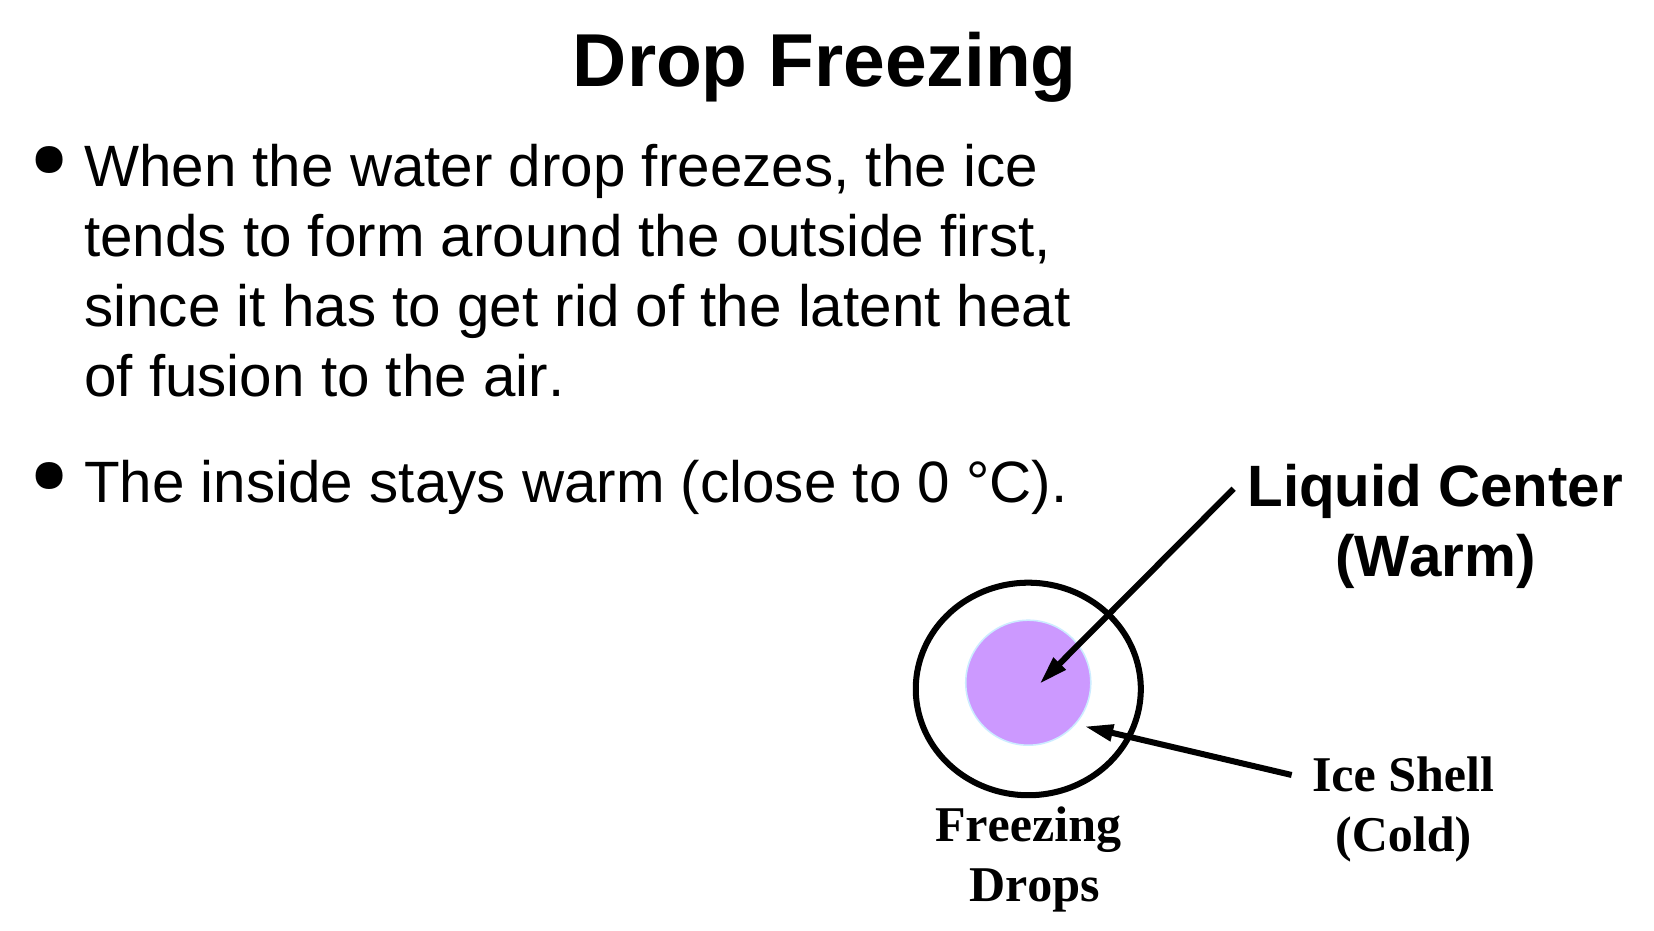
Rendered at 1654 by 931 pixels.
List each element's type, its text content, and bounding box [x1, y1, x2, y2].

text_box When the water drop freezes, the ice tends to form around the outside first, since it has to get rid of the latent heat of fusion to the air. The inside stays warm (close to 0 °C). [15, 120, 1106, 522]
text_box [965, 620, 1091, 746]
text_box Liquid Center (Warm) [1229, 440, 1642, 597]
title Drop Freezing [0, 5, 1654, 107]
text_box Freezing Drops [820, 783, 1249, 919]
text_box Ice Shell (Cold) [1263, 733, 1544, 870]
